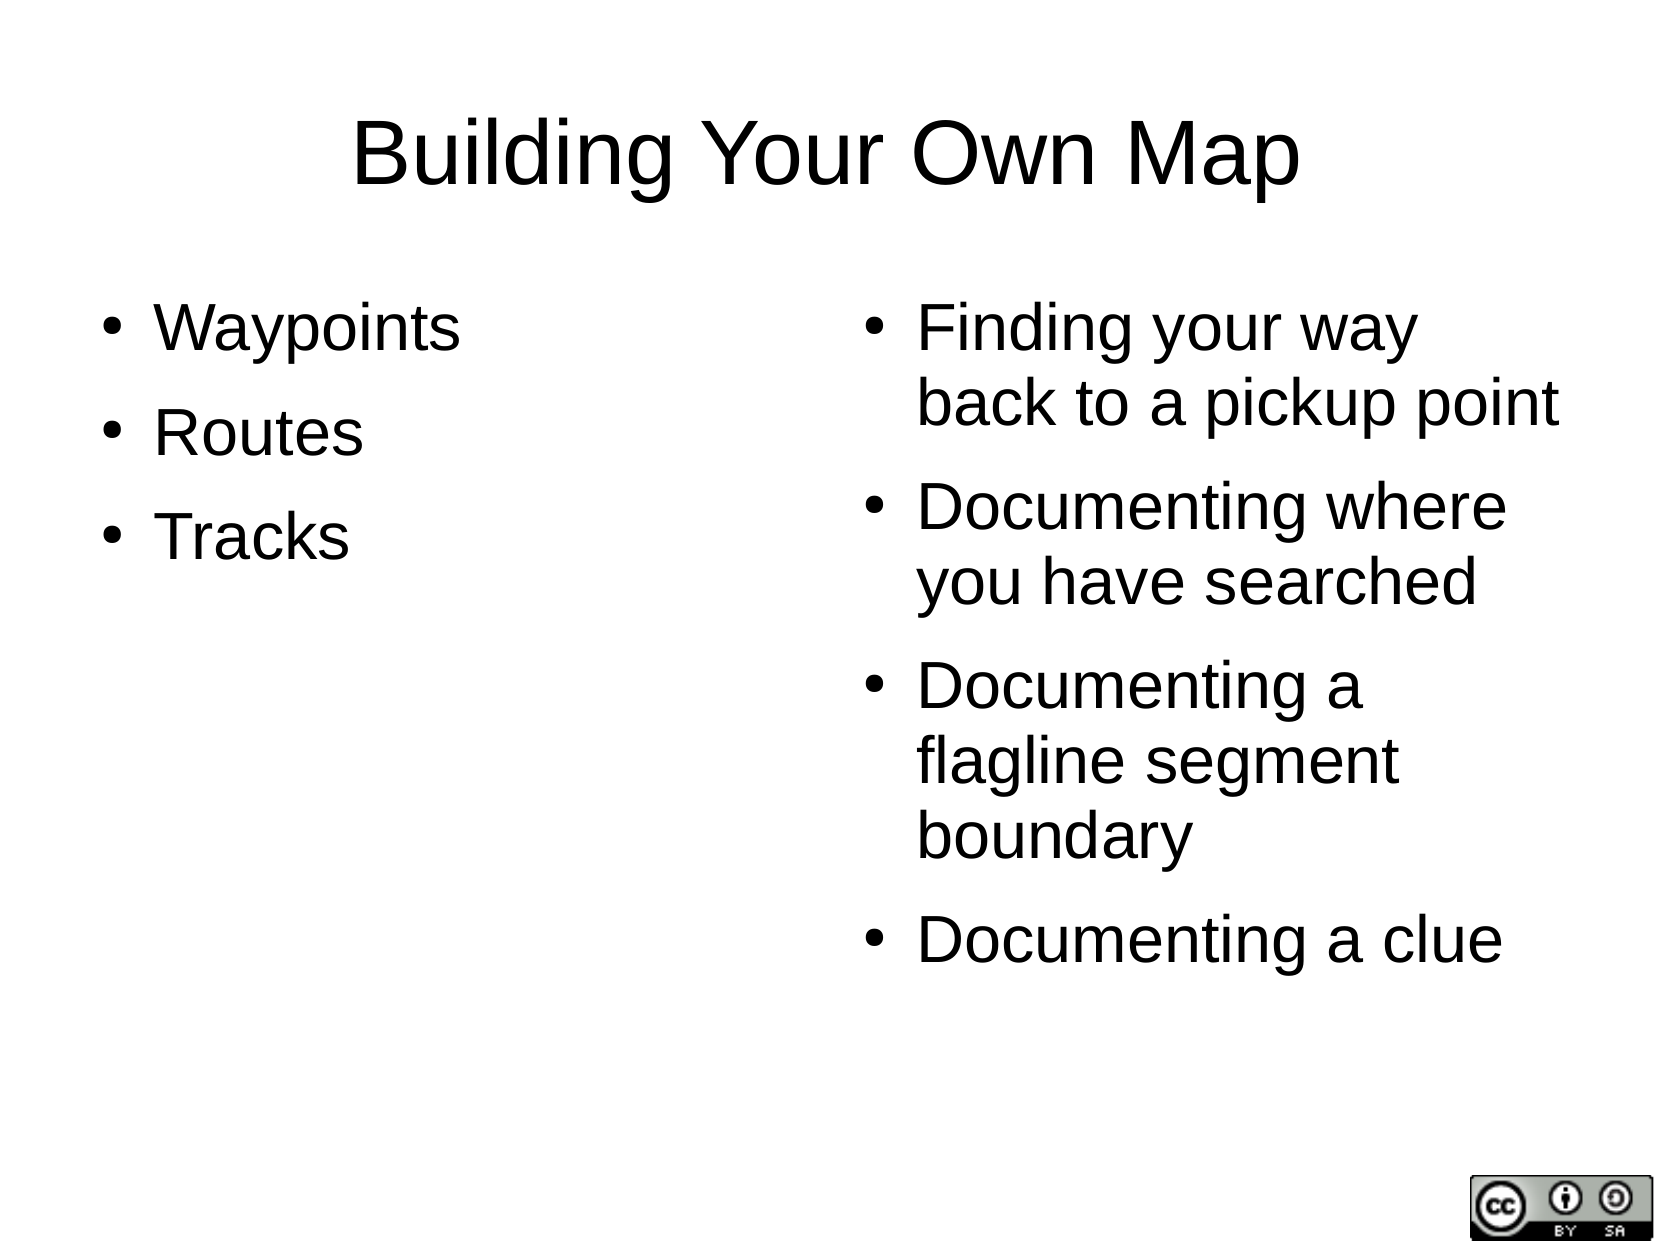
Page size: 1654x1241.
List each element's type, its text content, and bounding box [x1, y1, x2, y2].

list Finding your way back to a pickup point Documenting where you have searched Documenting a flagline segment boundary Documenting a clue [845, 290, 1572, 1094]
list Waypoints Routes Tracks [82, 290, 809, 1109]
title Building Your Own Map [82, 49, 1571, 257]
picture [1470, 1175, 1654, 1241]
